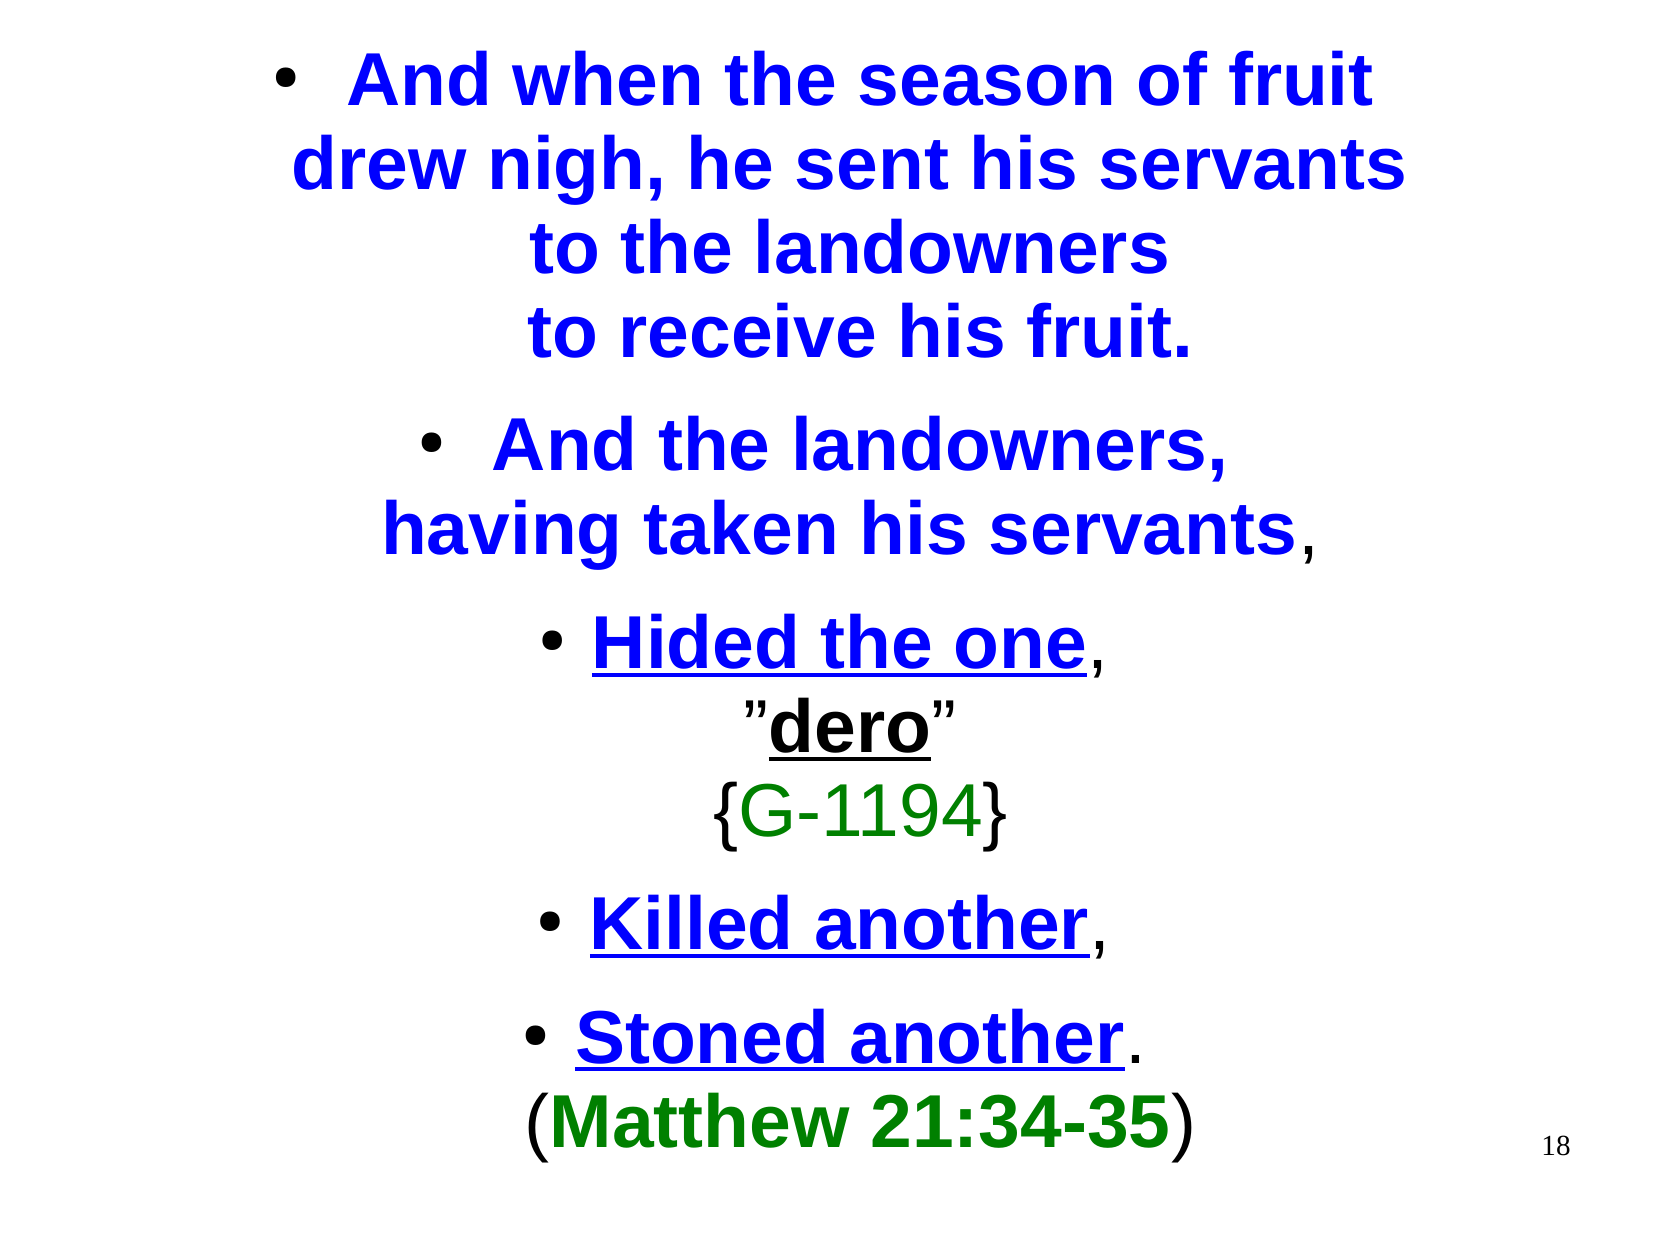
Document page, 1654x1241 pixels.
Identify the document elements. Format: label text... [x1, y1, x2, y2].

list And when the season of fruit drew nigh, he sent his servants to the landowners to receive his fruit. And the landowners, having taken his servants, Hided the one, ”dero” {G-1194} Killed another, Stoned another. (Matthew 21:34-35) [37, 37, 1613, 1201]
